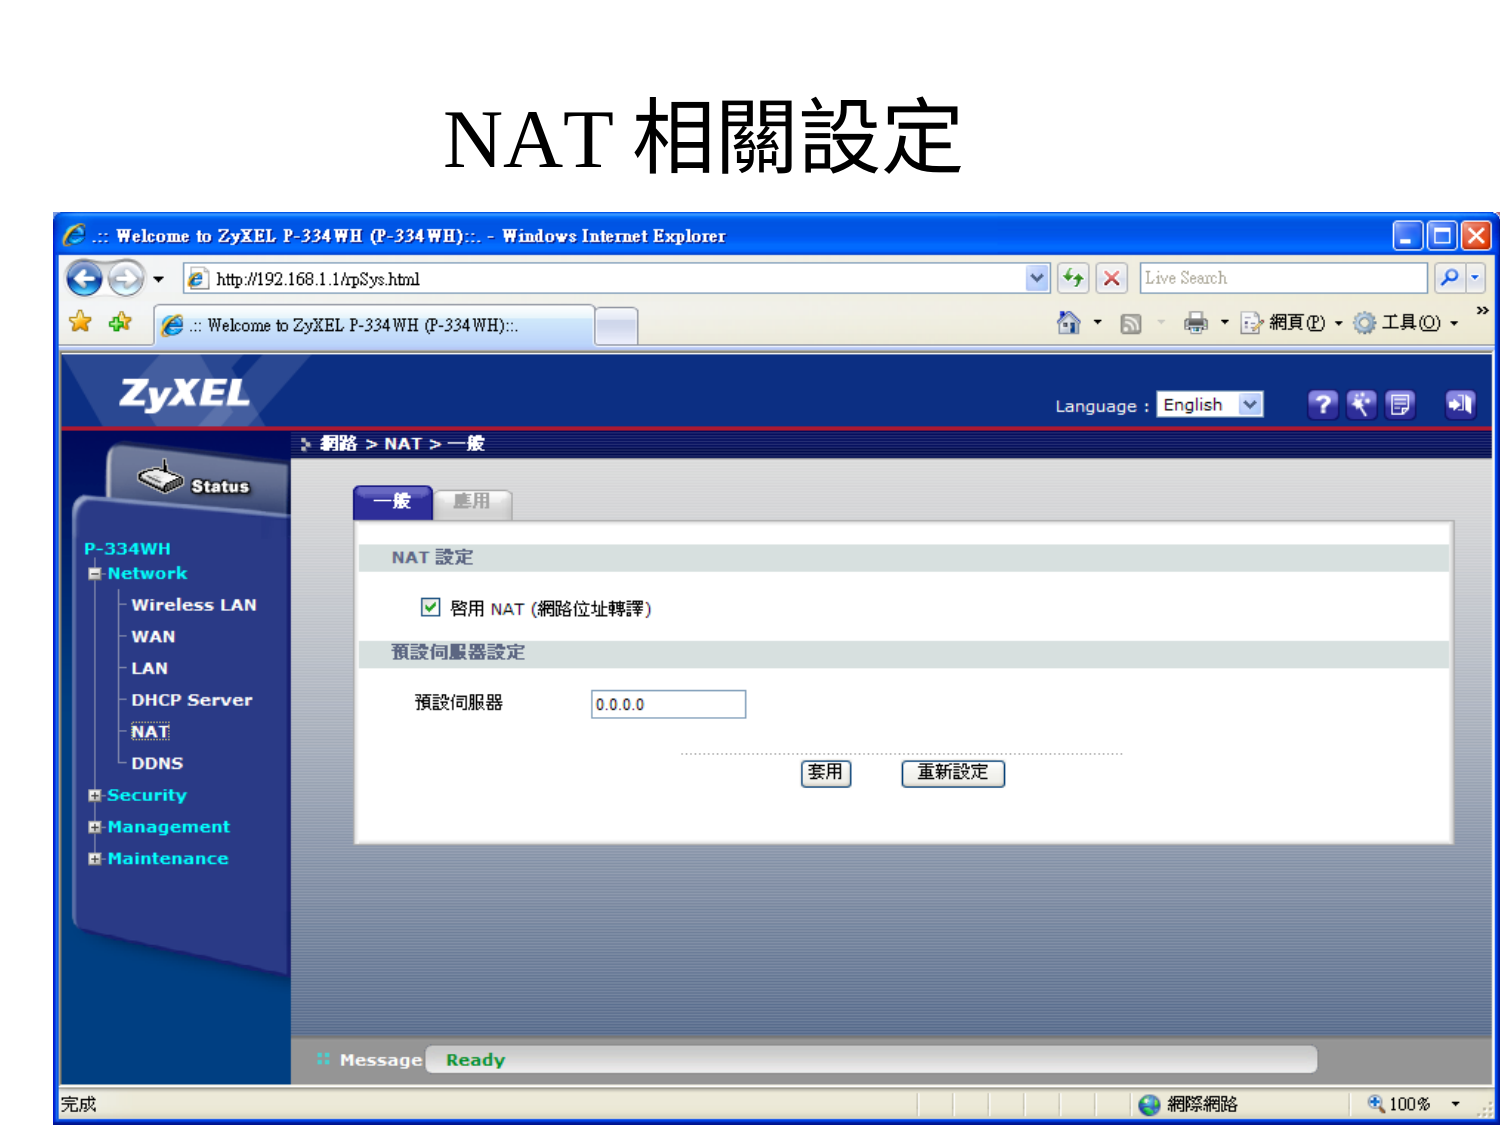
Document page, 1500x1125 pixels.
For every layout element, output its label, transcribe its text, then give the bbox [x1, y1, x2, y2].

picture [53, 212, 1500, 1125]
title NAT相關設定 [66, 44, 1342, 212]
